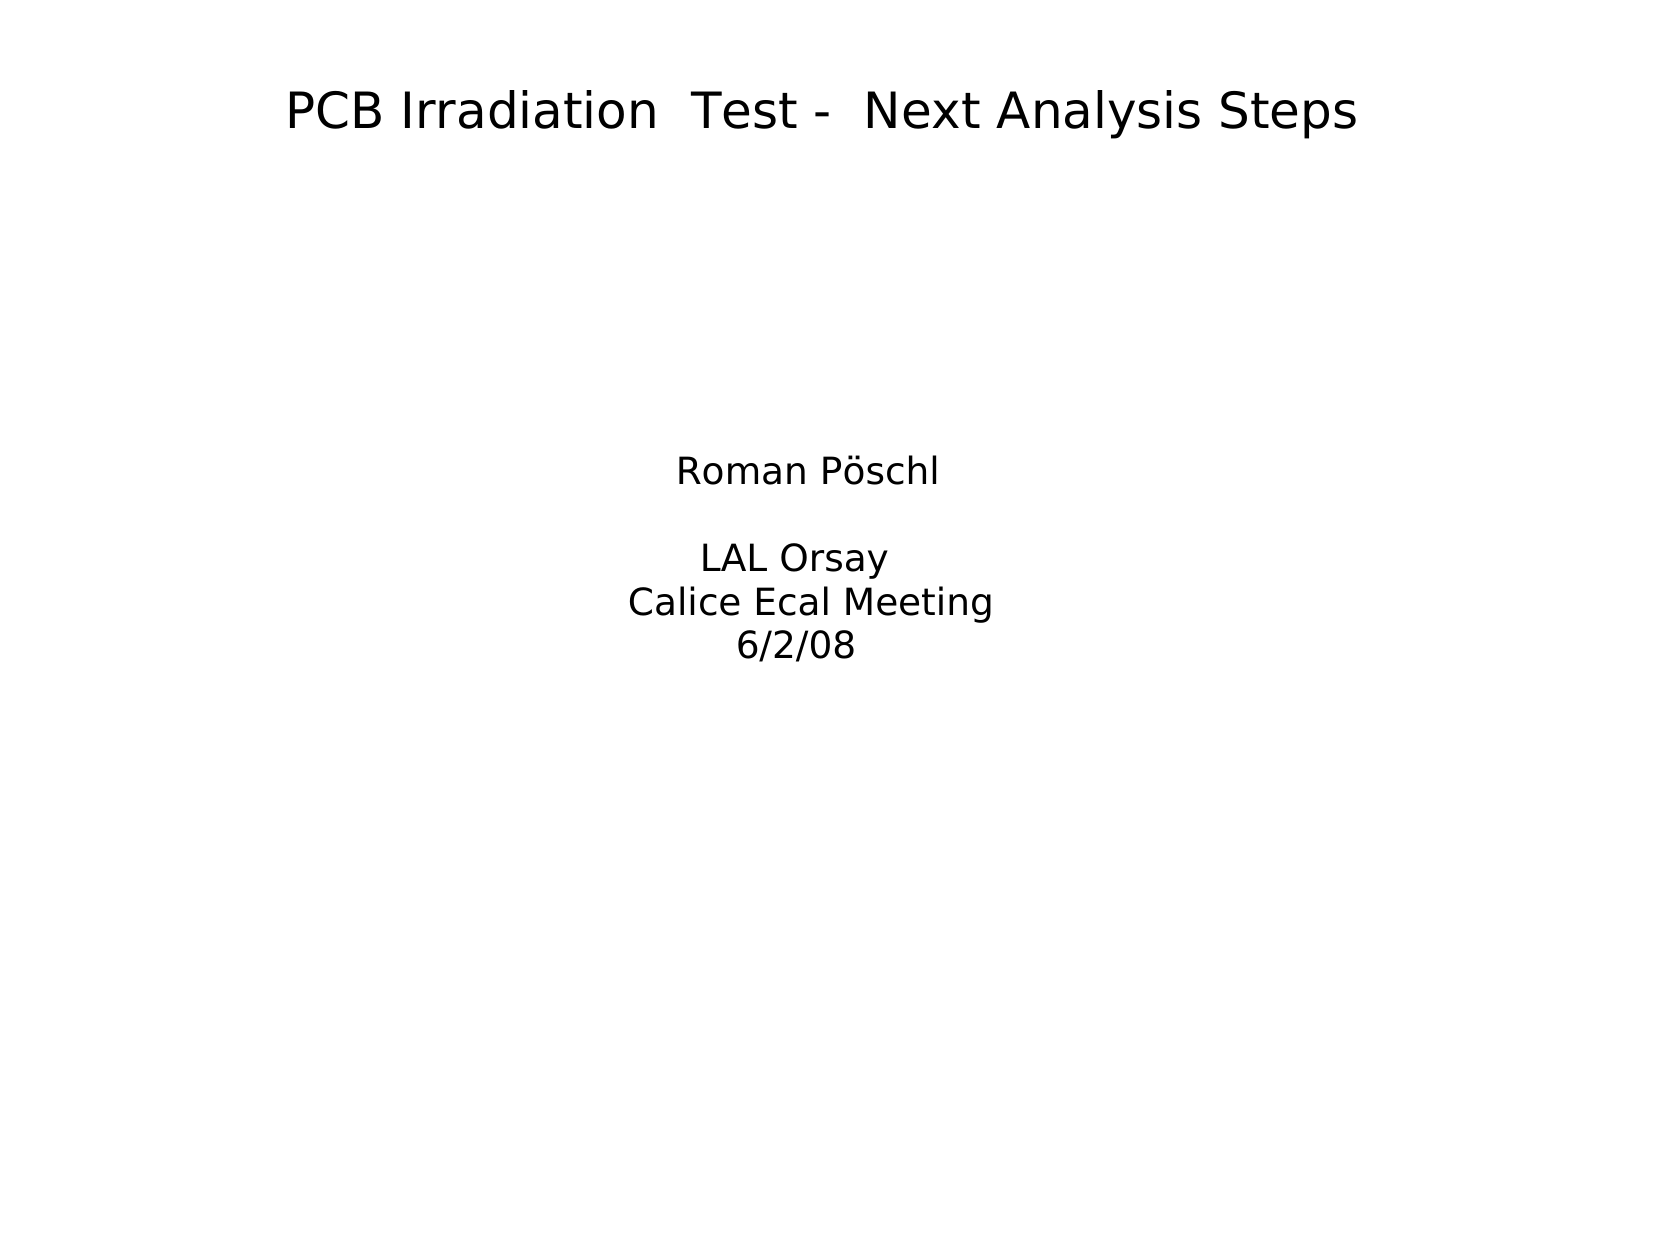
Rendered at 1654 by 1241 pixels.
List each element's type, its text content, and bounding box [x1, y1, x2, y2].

text_box Roman Pöschl LAL Orsay Calice Ecal Meeting 6/2/08 [481, 442, 1201, 676]
text_box PCB Irradiation Test - Next Analysis Steps [270, 75, 1351, 149]
